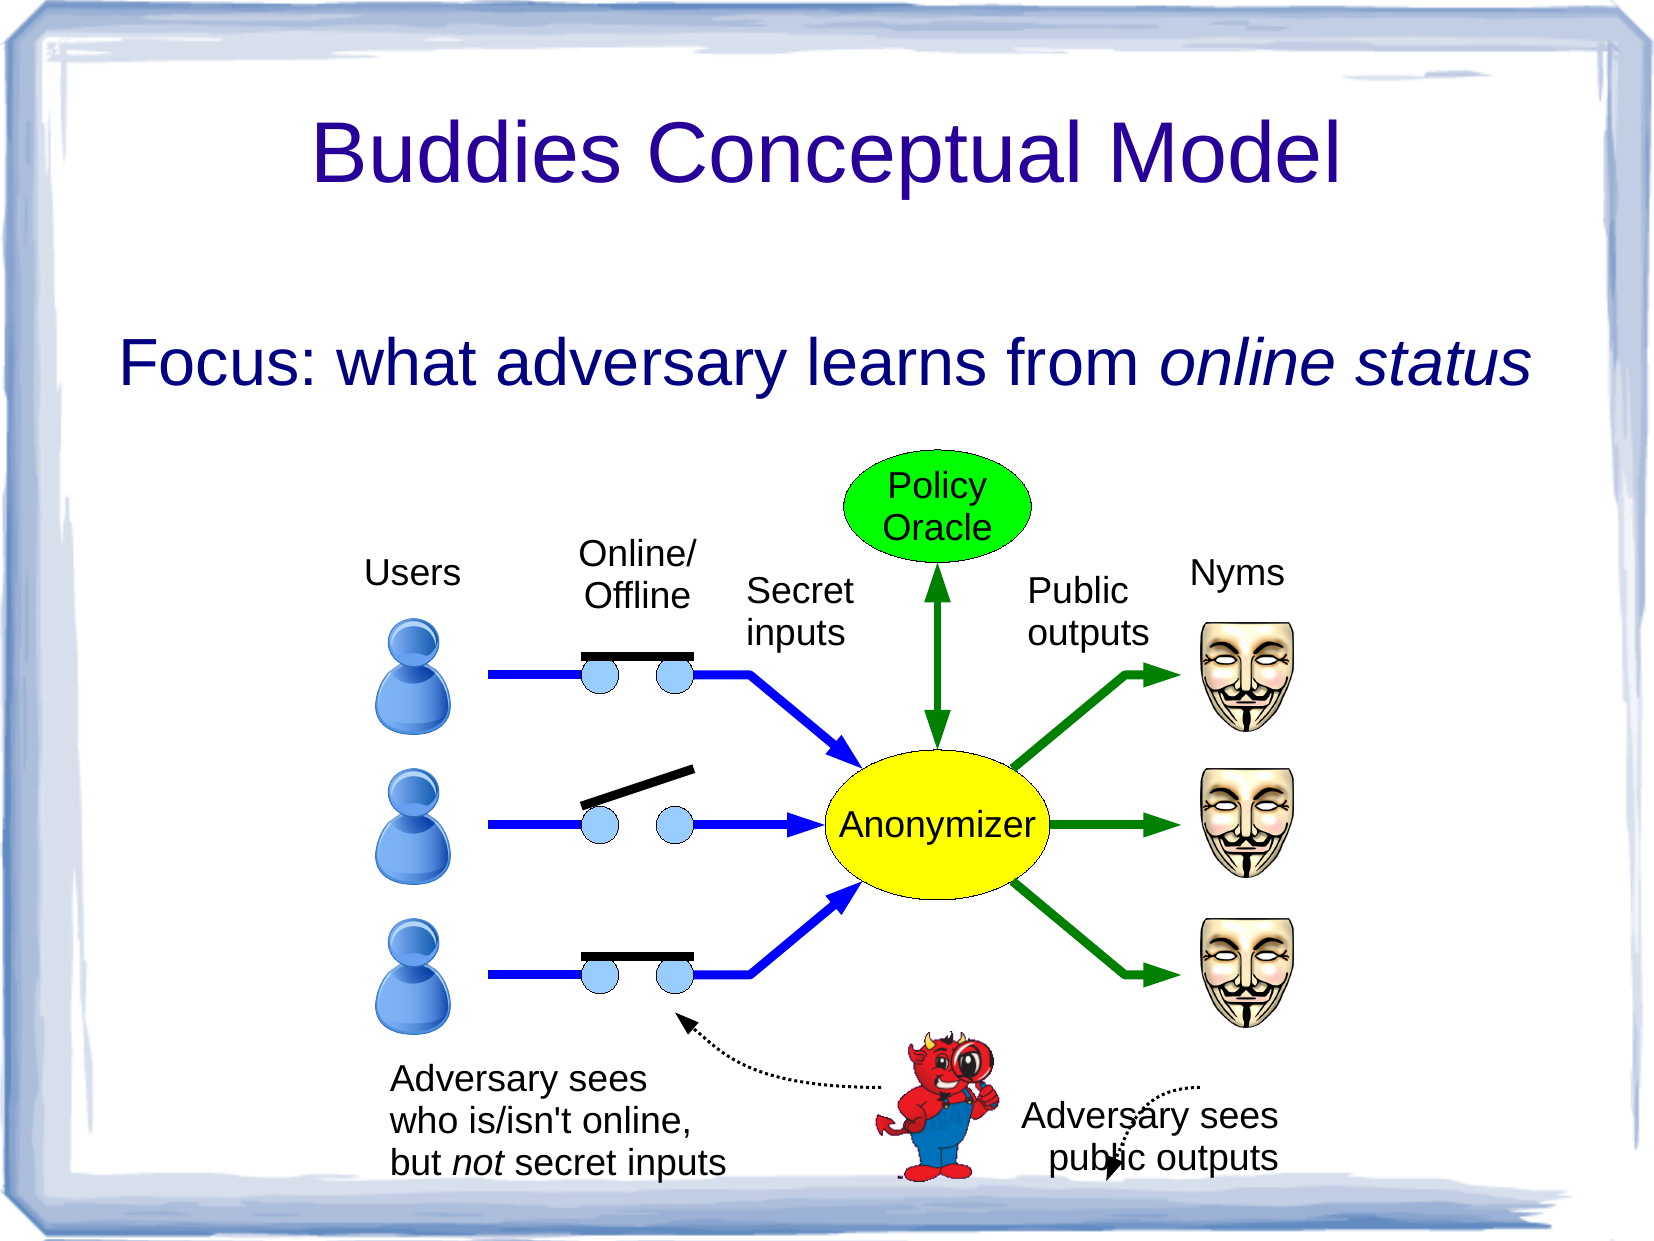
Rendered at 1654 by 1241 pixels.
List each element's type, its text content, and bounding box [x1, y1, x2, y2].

text_box Adversary sees public outputs [993, 1087, 1294, 1187]
text_box [656, 661, 694, 694]
picture [0, 0, 1654, 1241]
text_box Policy Oracle [843, 449, 1032, 563]
text_box [581, 806, 619, 844]
text_box Public outputs [1012, 562, 1182, 662]
text_box Secret inputs [731, 562, 882, 662]
text_box Online/ Offline [562, 524, 713, 624]
text_box [656, 961, 694, 994]
text_box [581, 961, 619, 994]
text_box [656, 806, 694, 844]
text_box Nyms [1162, 543, 1313, 615]
text_box Anonymizer [825, 749, 1050, 900]
text_box Users [337, 543, 488, 615]
list Focus: what adversary learns from online status [118, 324, 1571, 400]
text_box [581, 661, 619, 694]
text_box Adversary sees who is/isn't online, but not secret inputs [374, 1049, 751, 1191]
title Buddies Conceptual Model [82, 49, 1571, 257]
